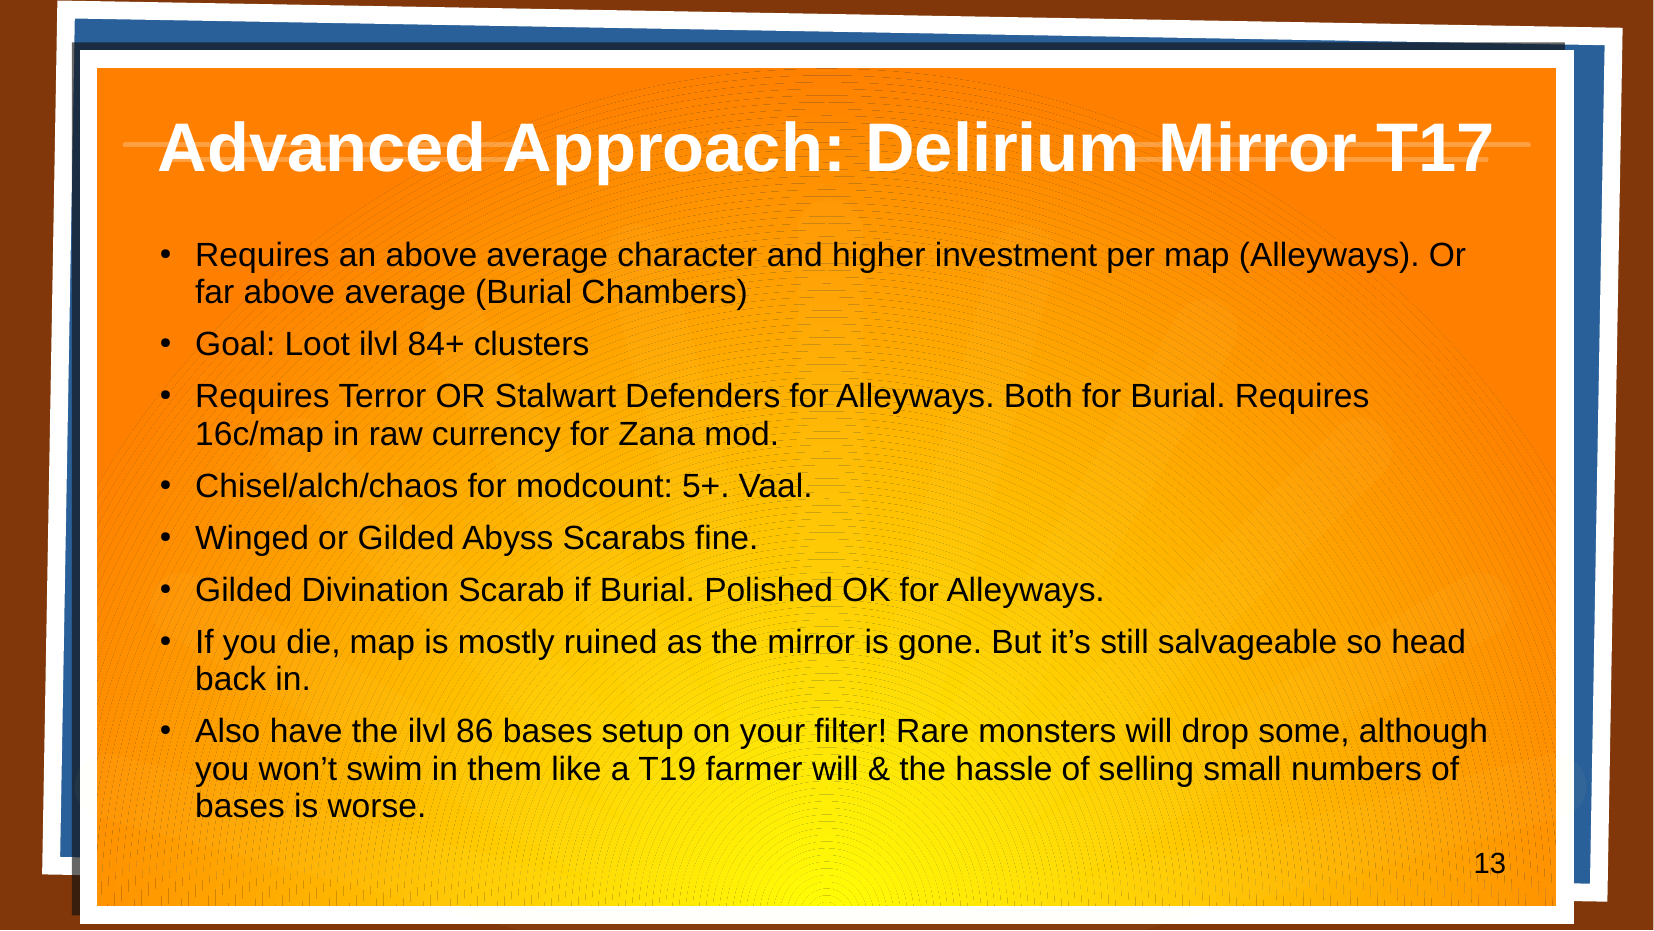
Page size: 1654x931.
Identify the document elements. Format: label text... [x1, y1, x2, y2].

title Advanced Approach: Delirium Mirror T17 [147, 32, 1506, 236]
list Requires an above average character and higher investment per map (Alleyways). Or far above average (Burial Chambers) Goal: Loot ilvl 84+ clusters Requires Terror OR Stalwart Defenders for Alleyways. Both for Burial. Requires 16c/map in raw currency for Zana mod. Chisel/alch/chaos for modcount: 5+. Vaal. Winged or Gilded Abyss Scarabs fine. Gilded Divination Scarab if Burial. Polished OK for Alleyways. If you die, map is mostly ruined as the mirror is gone. But it’s still salvageable so head back in. Also have the ilvl 86 bases setup on your filter! Rare monsters will drop some, although you won’t swim in them like a T19 farmer will & the hassle of selling small numbers of bases is worse. [147, 236, 1506, 827]
